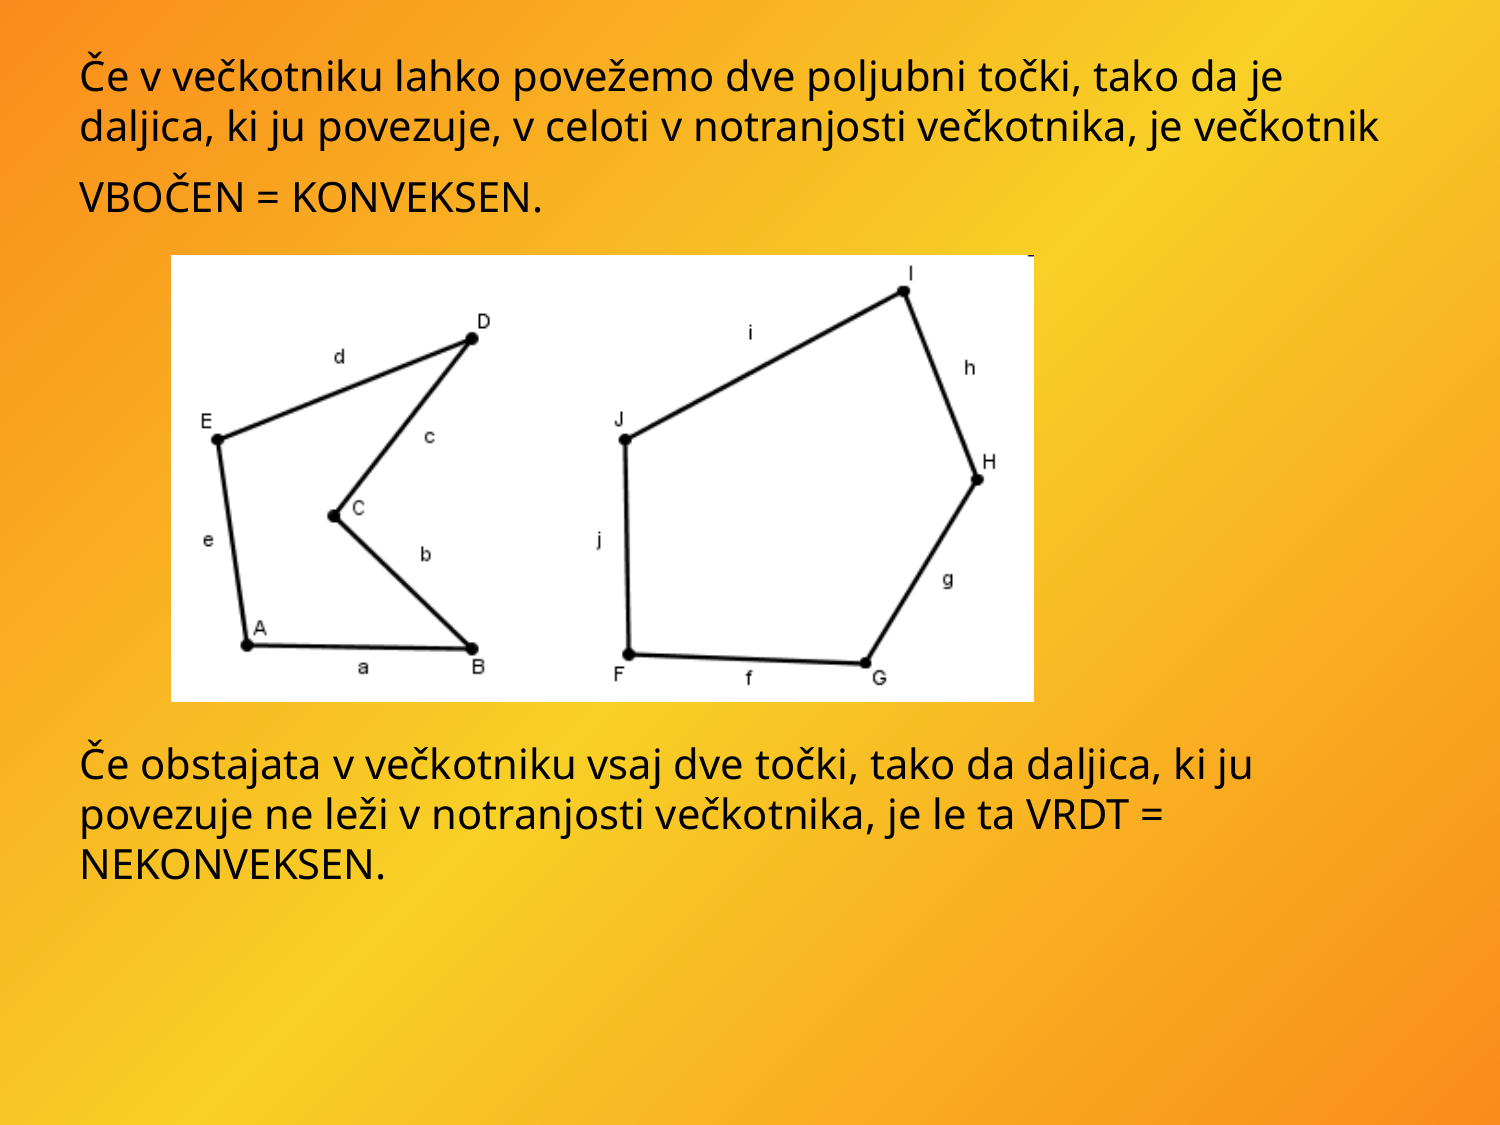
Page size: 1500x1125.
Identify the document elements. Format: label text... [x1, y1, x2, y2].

picture [171, 255, 1034, 702]
text_box Če v večkotniku lahko povežemo dve poljubni točki, tako da je daljica, ki ju povezuje, v celoti v notranjosti večkotnika, je večkotnik VBOČEN = KONVEKSEN. Če obstajata v večkotniku vsaj dve točki, tako da daljica, ki ju povezuje ne leži v notranjosti večkotnika, je le ta VRDT = NEKONVEKSEN. [64, 42, 1424, 1038]
